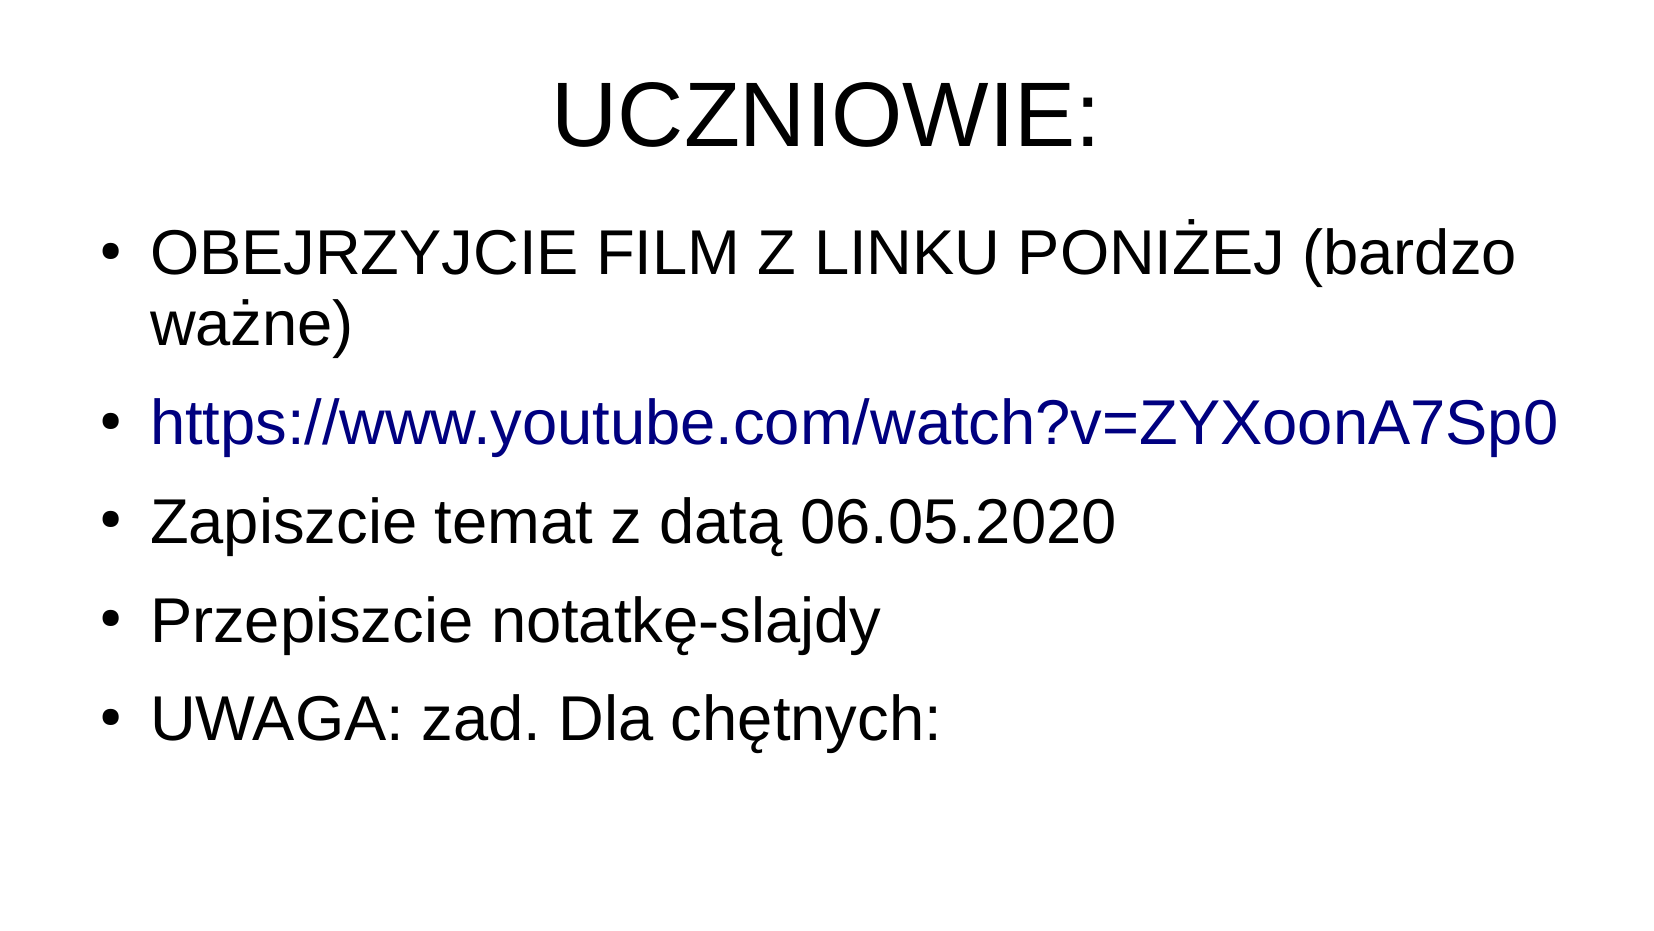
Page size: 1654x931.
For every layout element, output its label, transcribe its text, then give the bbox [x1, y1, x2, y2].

list OBEJRZYJCIE FILM Z LINKU PONIŻEJ (bardzo ważne) https://www.youtube.com/watch?v=ZYXoonA7Sp0 Zapiszcie temat z datą 06.05.2020 Przepiszcie notatkę-slajdy UWAGA: zad. Dla chętnych: [82, 217, 1571, 758]
title UCZNIOWIE: [82, 37, 1571, 193]
